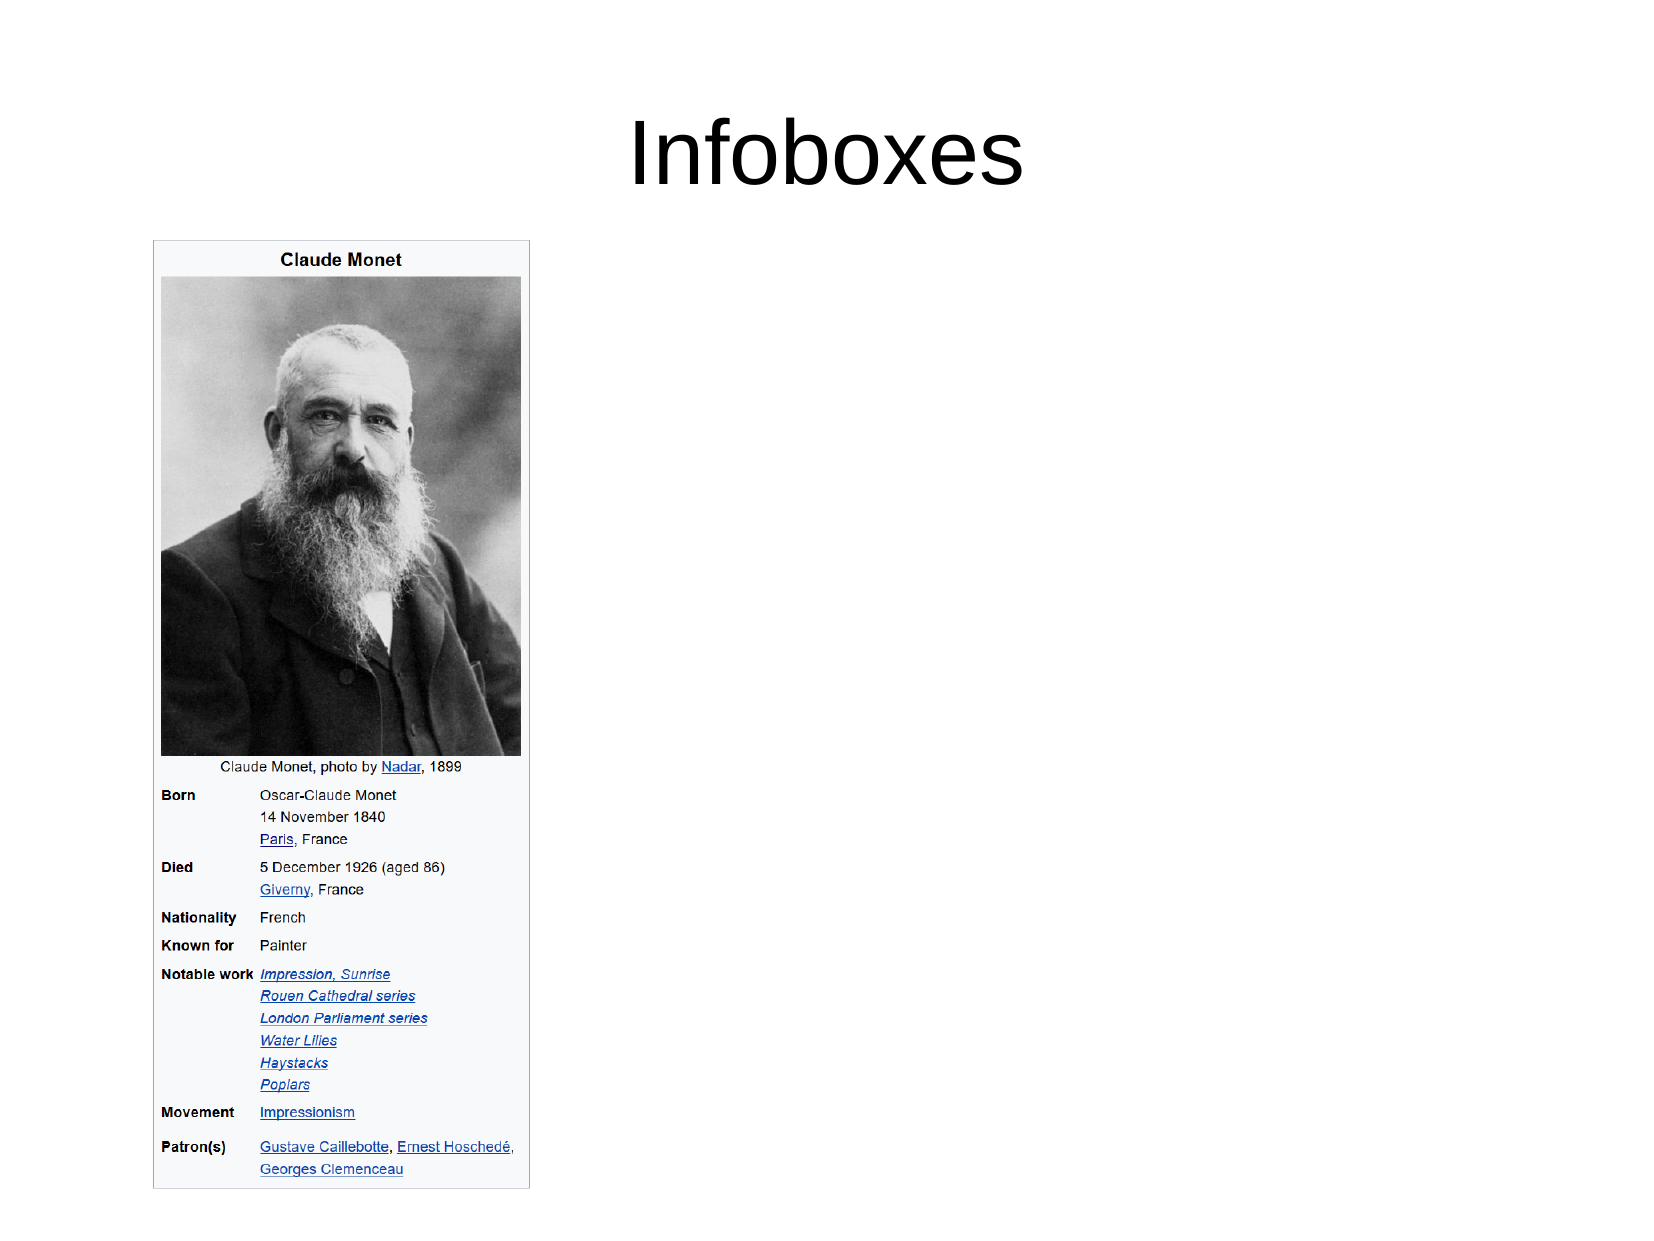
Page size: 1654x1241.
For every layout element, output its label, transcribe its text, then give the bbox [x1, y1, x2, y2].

title Infoboxes [82, 49, 1571, 257]
picture [141, 229, 537, 1201]
